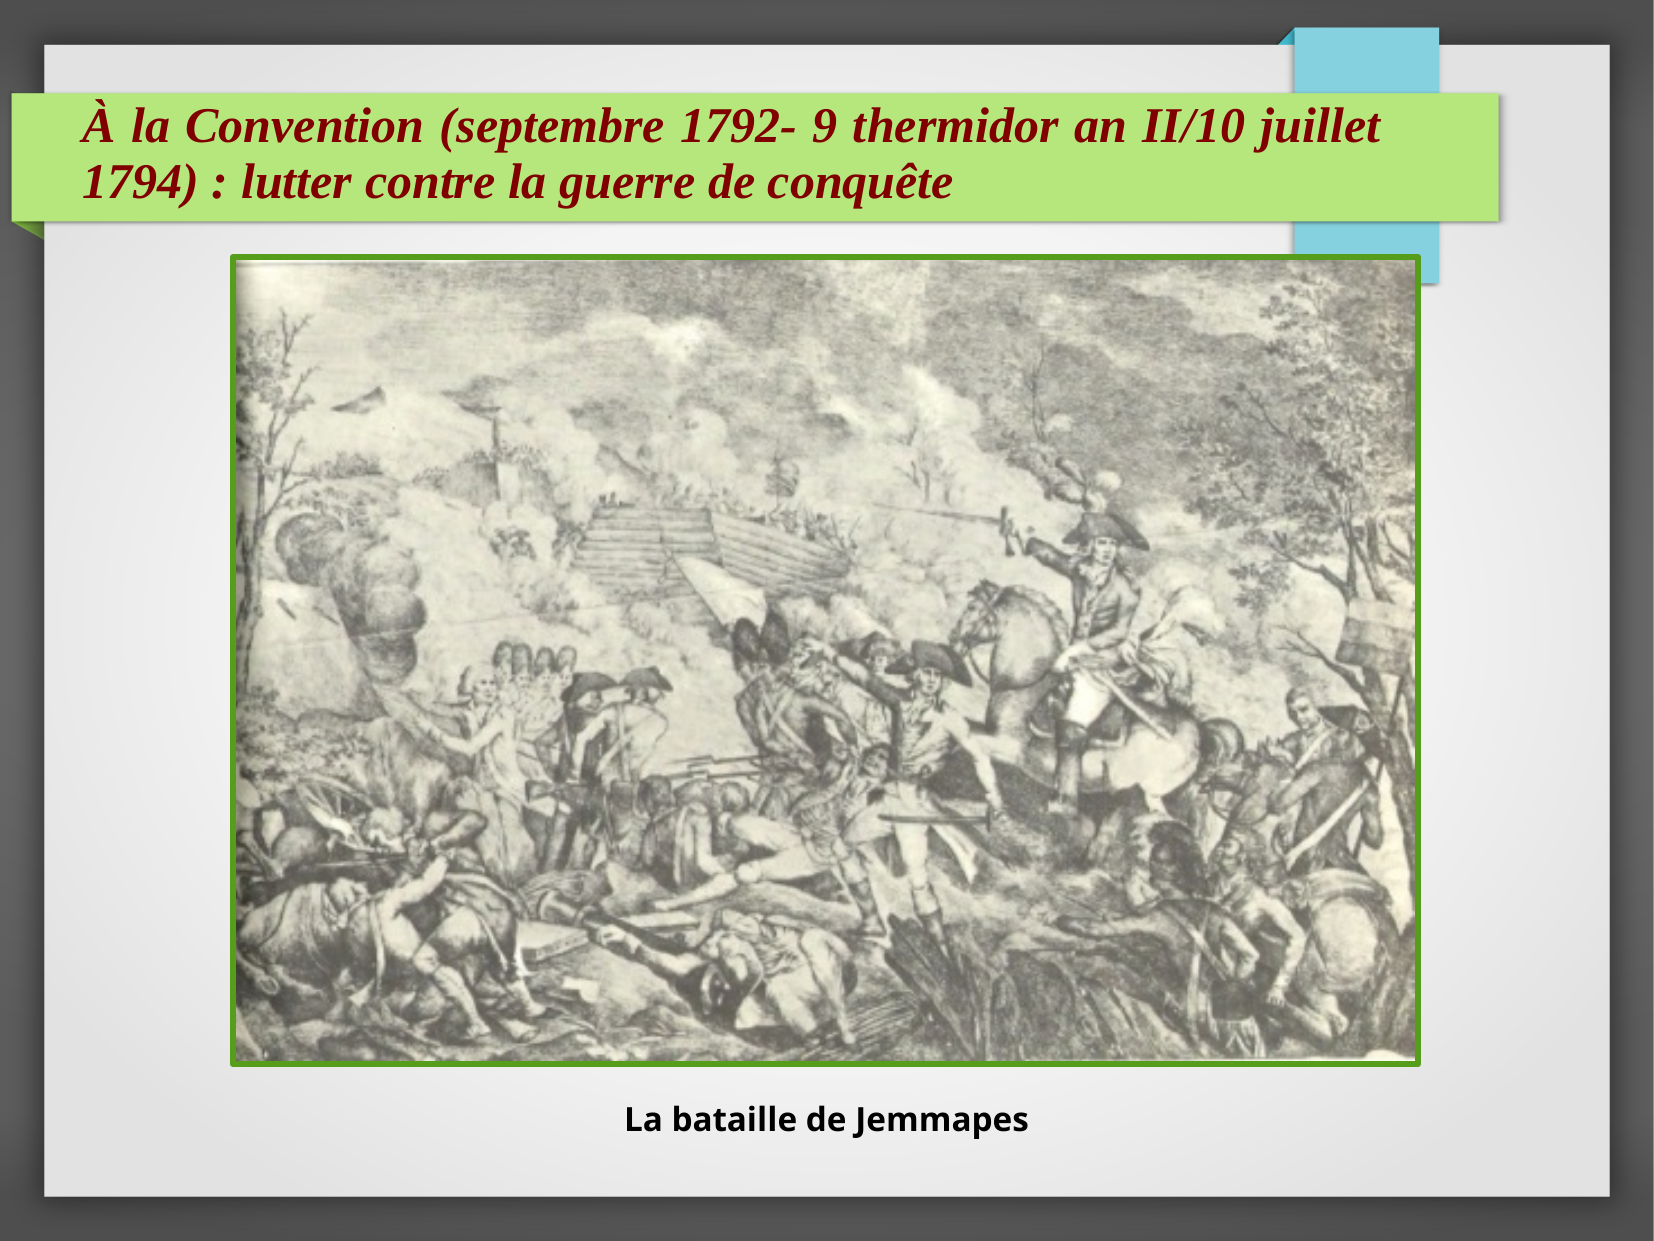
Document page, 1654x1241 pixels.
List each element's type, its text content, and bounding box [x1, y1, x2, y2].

text_box La bataille de Jemmapes [342, 1092, 1312, 1146]
picture [0, 0, 1654, 1241]
title À la Convention (septembre 1792- 9 thermidor an II/10 juillet 1794) : lutter contre la guerre de conquête [82, 94, 1382, 213]
